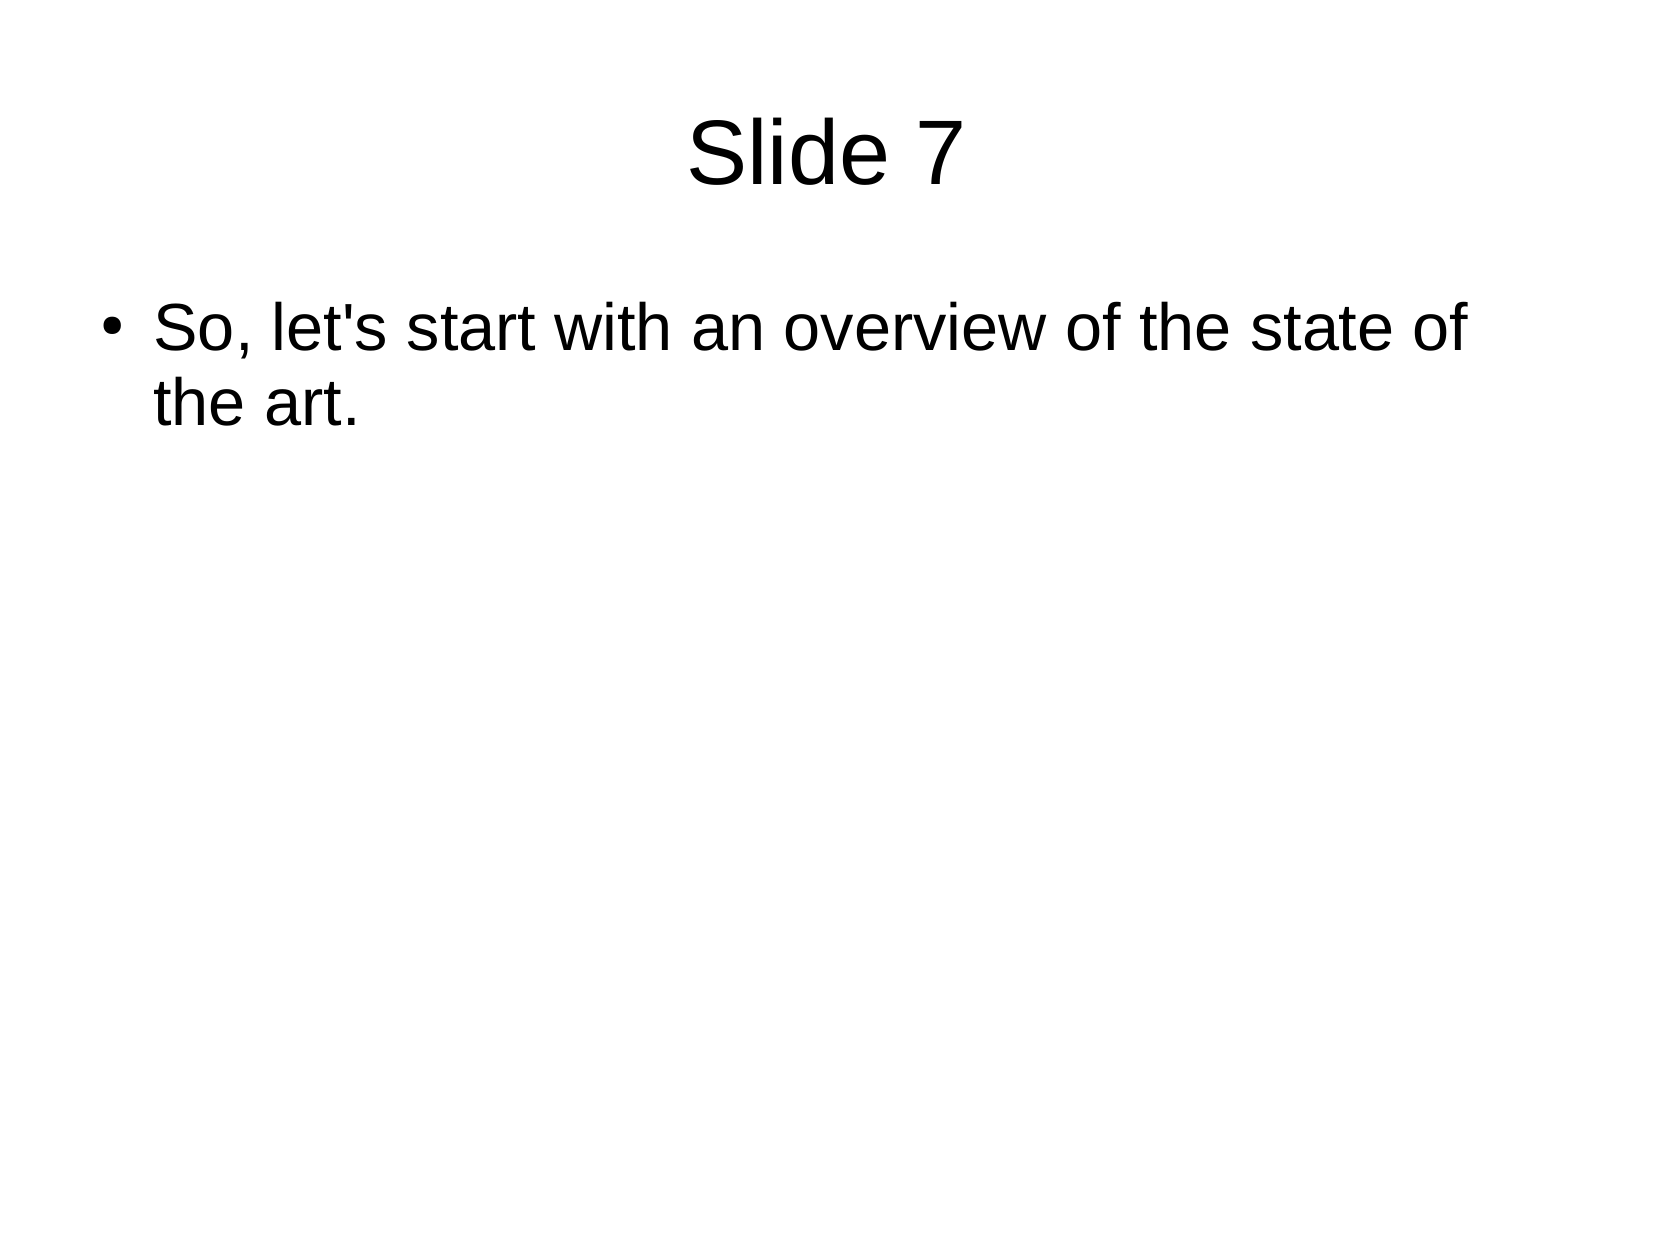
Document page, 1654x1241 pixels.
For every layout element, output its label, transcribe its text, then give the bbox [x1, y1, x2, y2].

list So, let's start with an overview of the state of the art. [82, 290, 1538, 1010]
title Slide 7 [82, 49, 1571, 257]
